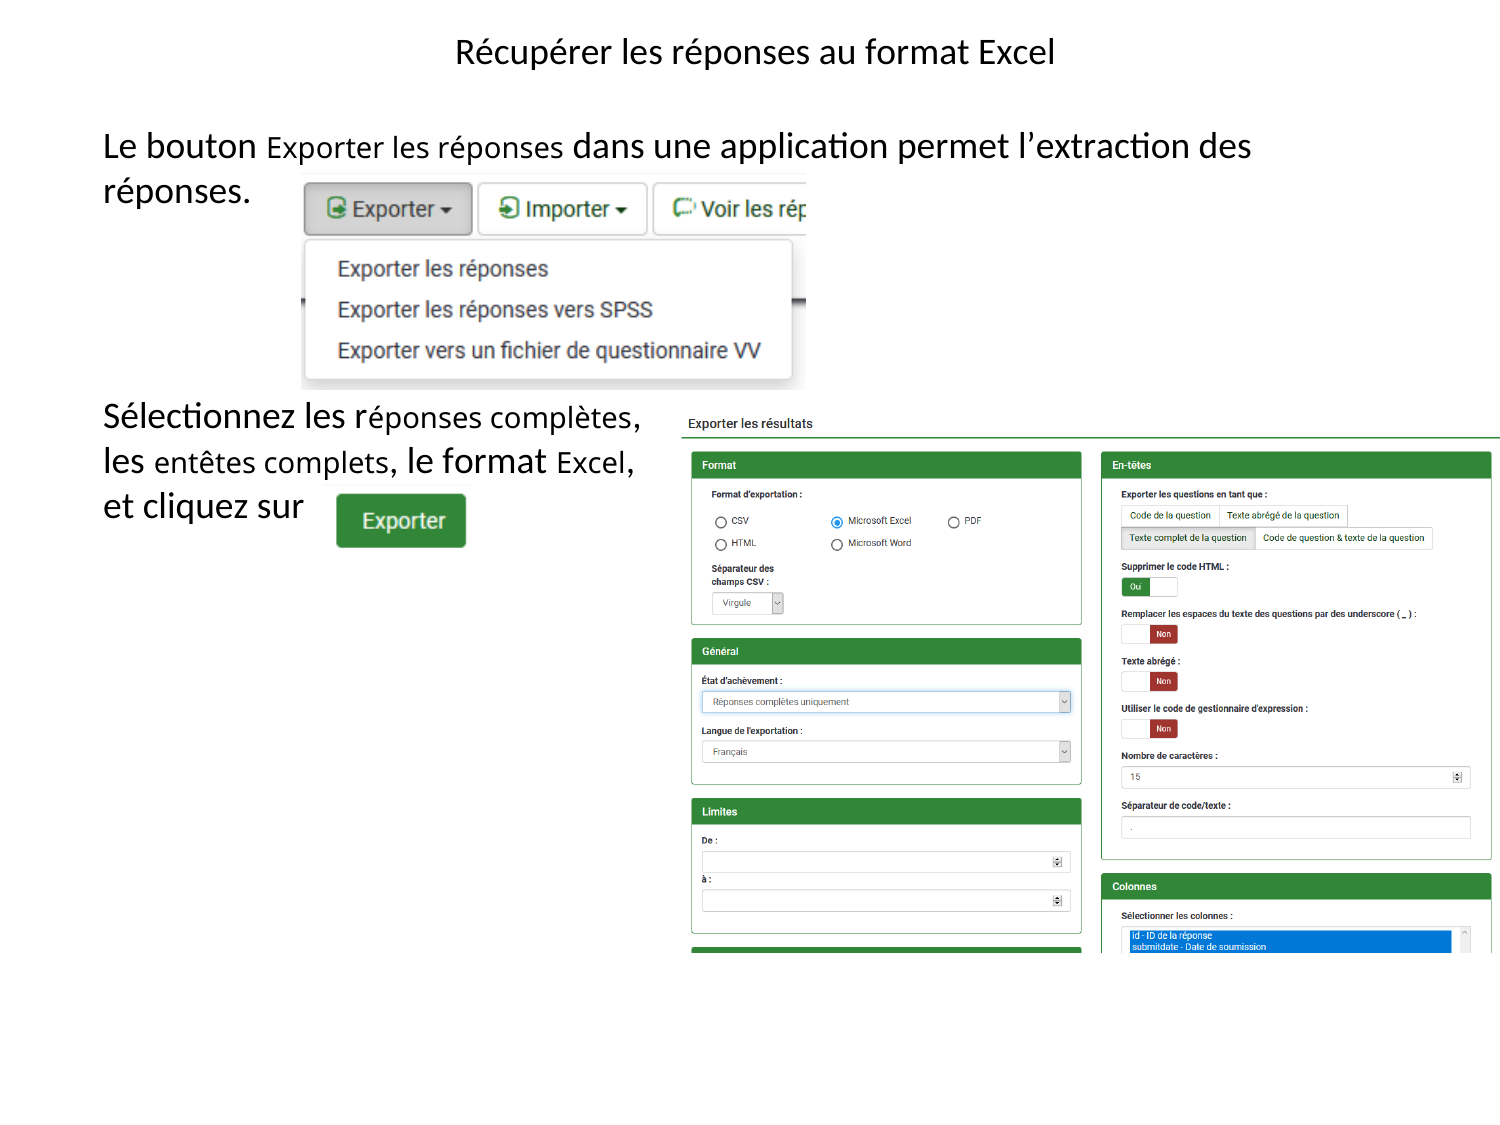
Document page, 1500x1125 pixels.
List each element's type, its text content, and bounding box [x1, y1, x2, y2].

text_box Le bouton Exporter les réponses dans une application permet l’extraction des réponses. Sélectionnez les réponses complètes, les entêtes complets, le format Excel, et cliquez sur [88, 113, 1400, 534]
picture [678, 408, 1500, 953]
picture [301, 170, 806, 390]
text_box Récupérer les réponses au format Excel [41, 18, 1471, 80]
picture [324, 483, 471, 556]
